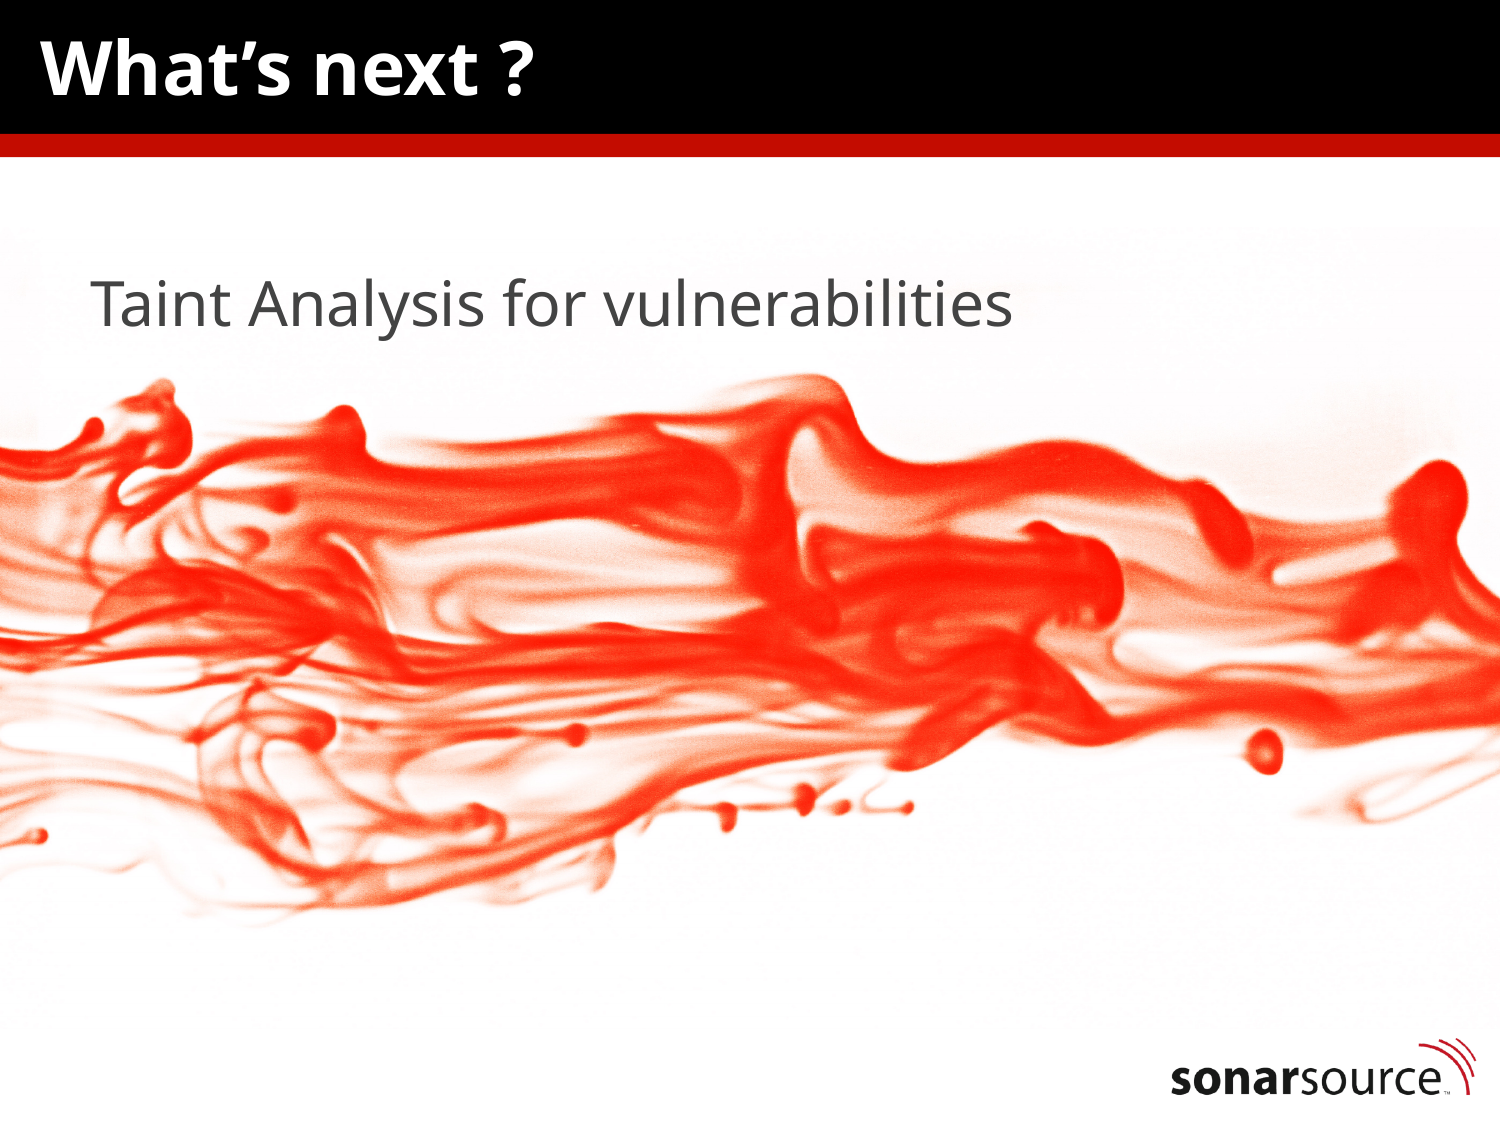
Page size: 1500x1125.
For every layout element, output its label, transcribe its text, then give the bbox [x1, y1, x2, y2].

title What’s next ? [26, 7, 1474, 124]
picture [0, 227, 1500, 1029]
picture [1167, 1033, 1480, 1099]
text_box Taint Analysis for vulnerabilities [74, 237, 1425, 1053]
